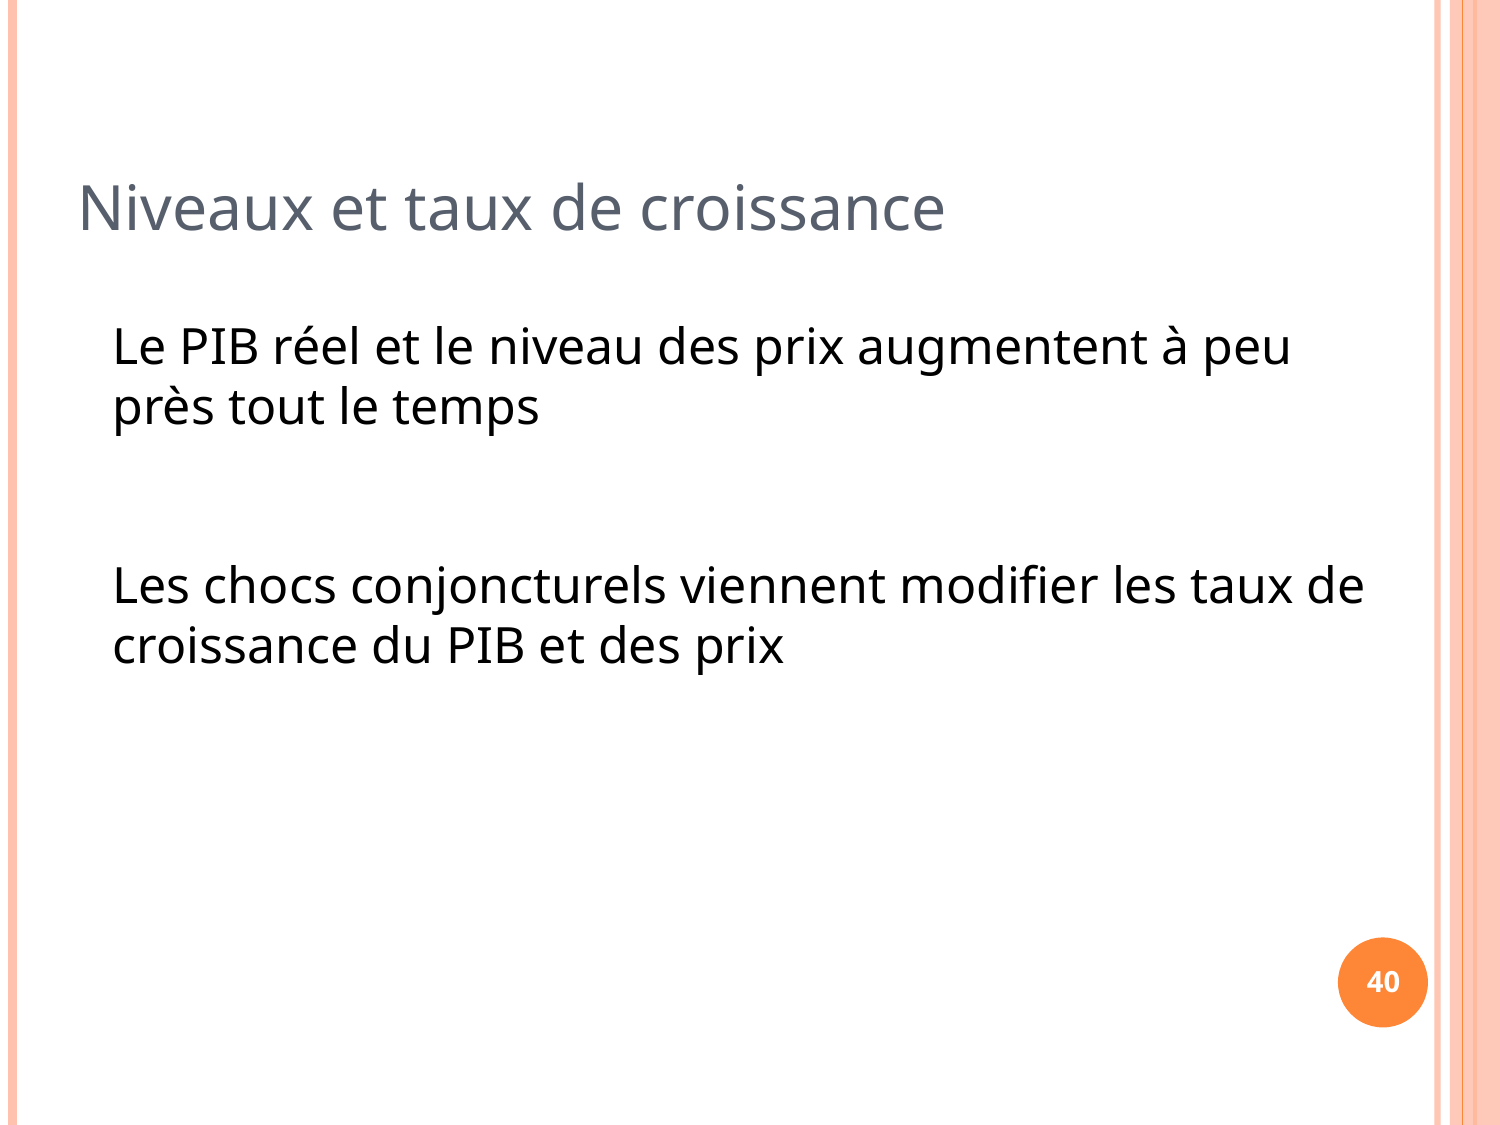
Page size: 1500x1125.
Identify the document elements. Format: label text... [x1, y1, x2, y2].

list Le PIB réel et le niveau des prix augmentent à peu près tout le temps Les chocs conjoncturels viennent modifier les taux de croissance du PIB et des prix [112, 314, 1388, 1000]
slide_number <numéro> [1333, 940, 1434, 1027]
title Niveaux et taux de croissance [62, 37, 1450, 250]
